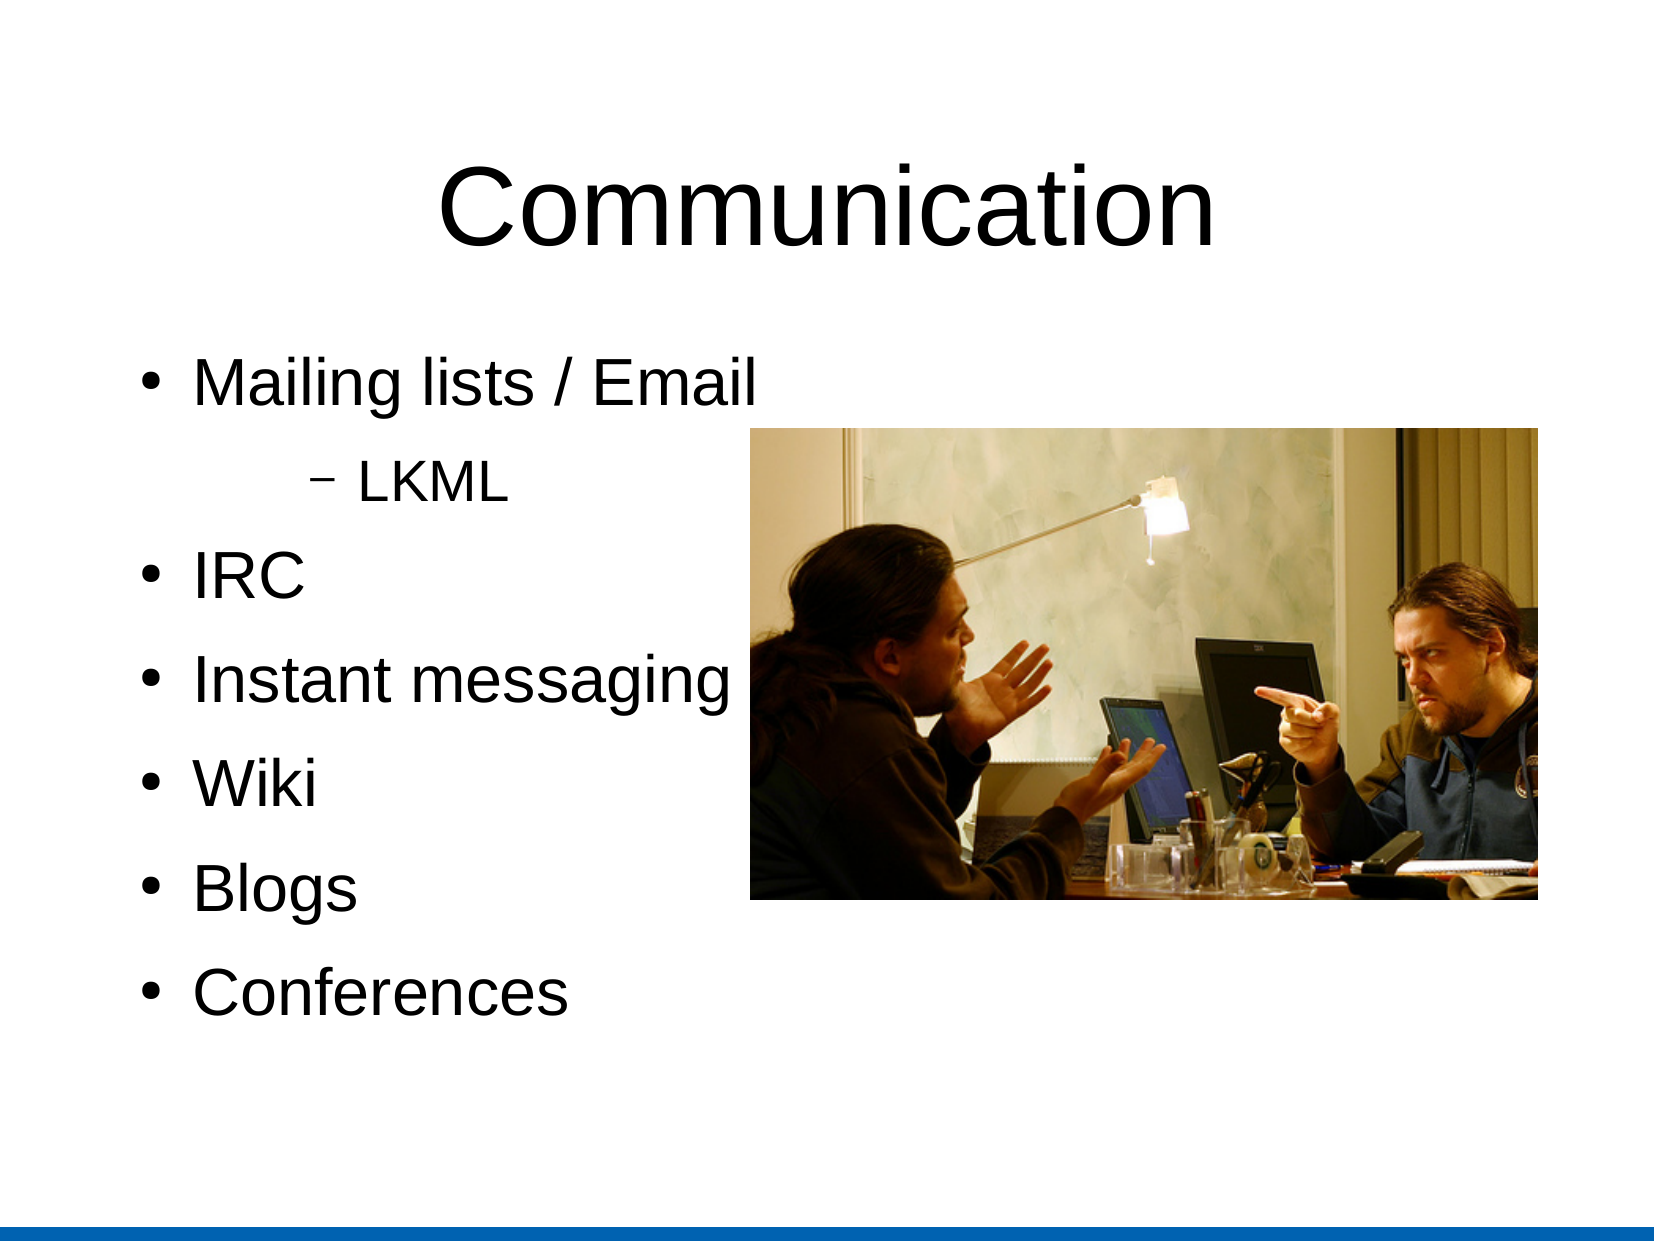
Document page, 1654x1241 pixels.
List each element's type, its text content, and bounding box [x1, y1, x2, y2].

title Communication [121, 110, 1534, 303]
picture [750, 428, 1538, 901]
list Mailing lists / Email LKML IRC Instant messaging Wiki Blogs Conferences [121, 344, 811, 1112]
